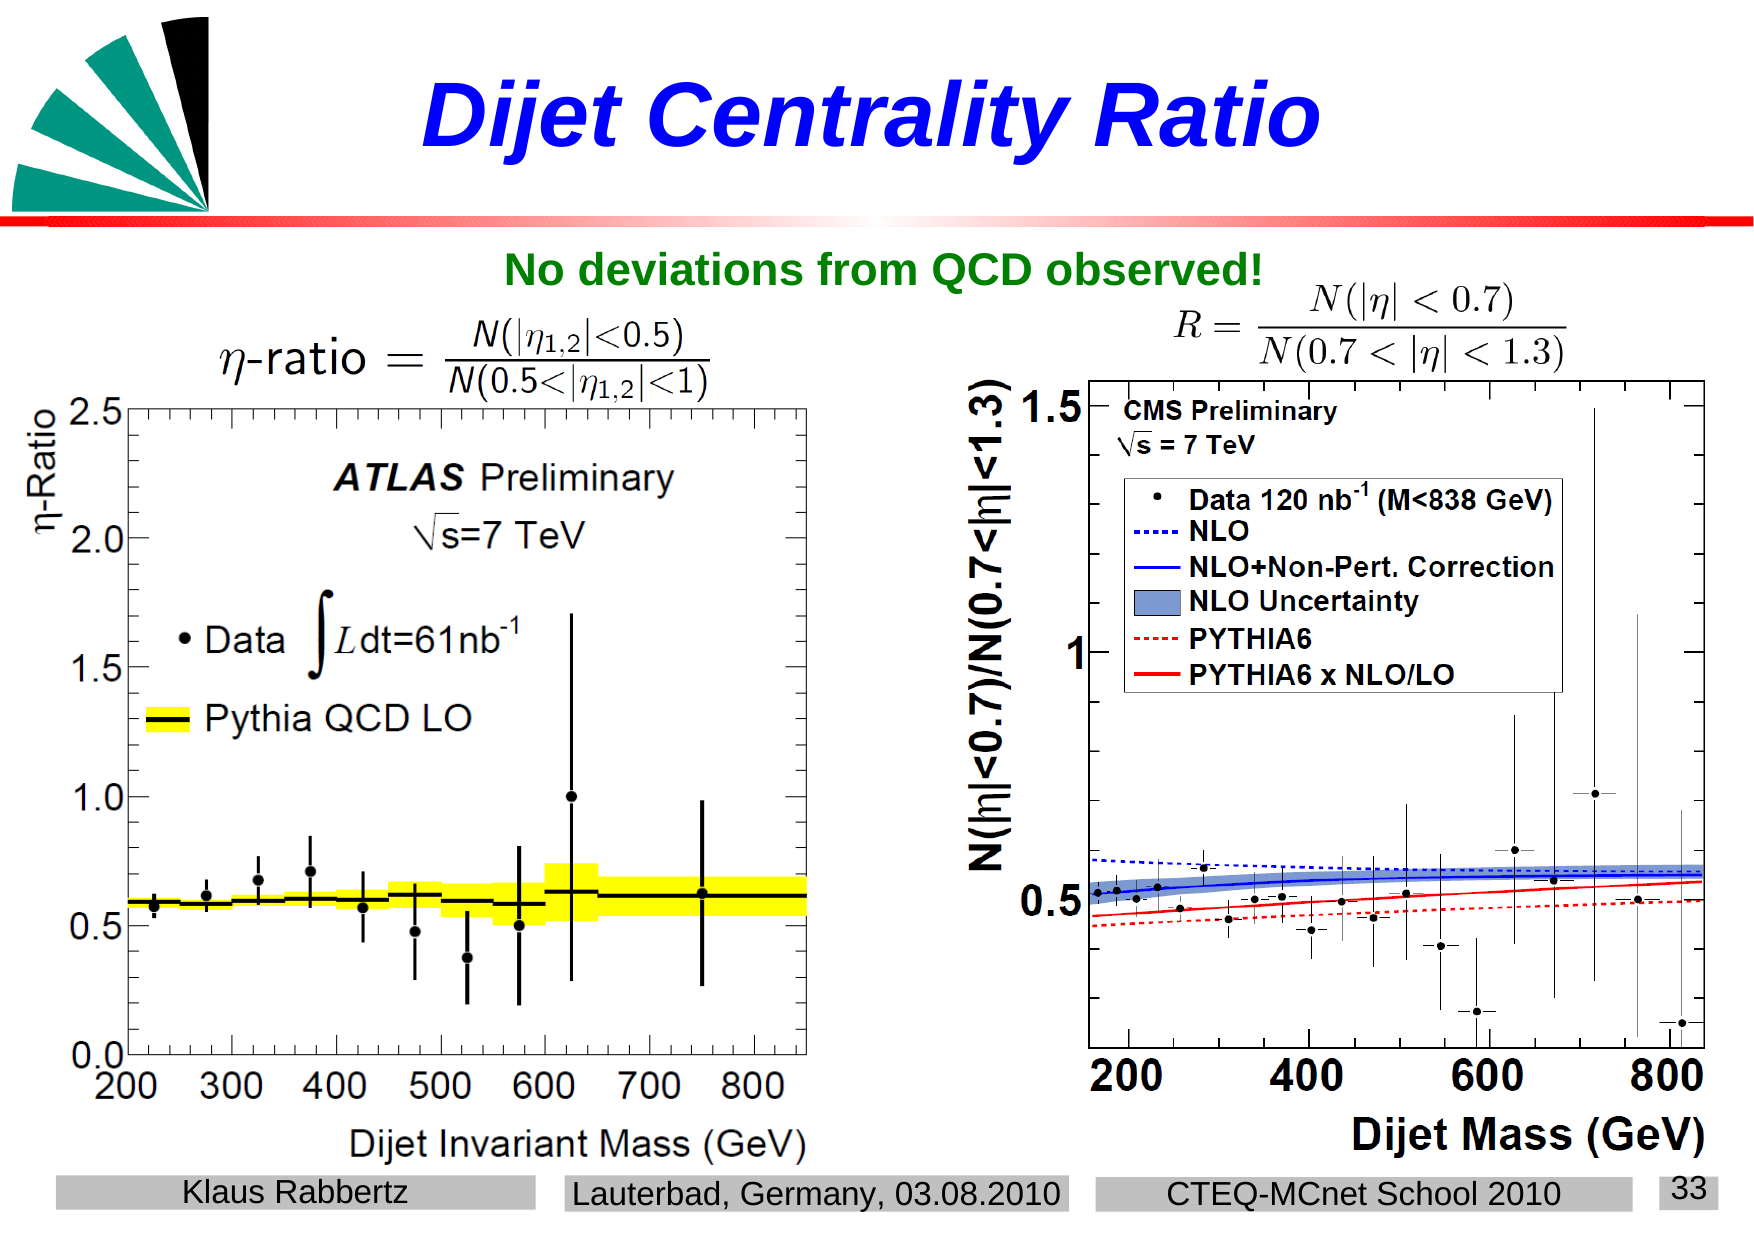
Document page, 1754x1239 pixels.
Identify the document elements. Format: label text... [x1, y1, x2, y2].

picture [12, 17, 209, 214]
text_box No deviations from QCD observed! [492, 237, 1277, 302]
picture [23, 314, 816, 1175]
title Dijet Centrality Ratio [220, 16, 1525, 213]
picture [960, 276, 1711, 1165]
